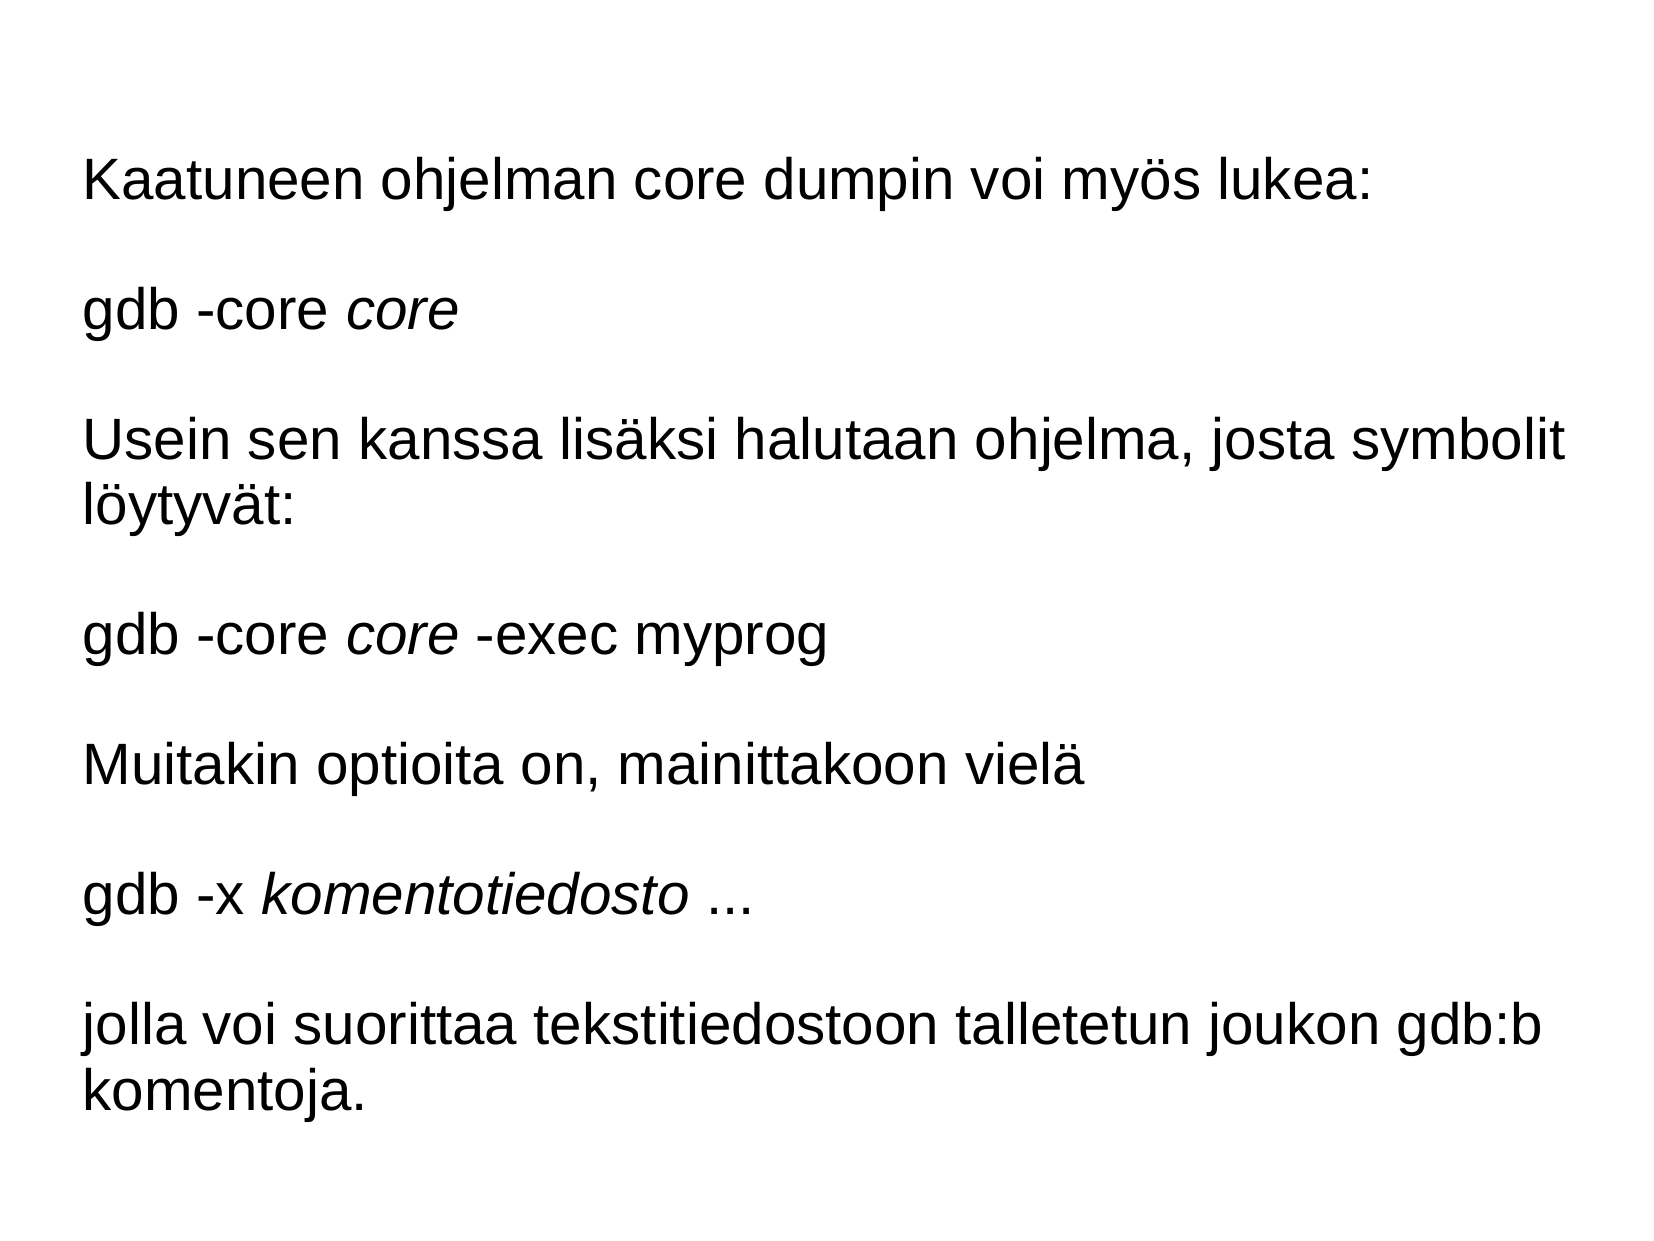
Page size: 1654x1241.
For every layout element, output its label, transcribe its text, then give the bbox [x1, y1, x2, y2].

text_box Kaatuneen ohjelman core dumpin voi myös lukea: gdb -core core Usein sen kanssa lisäksi halutaan ohjelma, josta symbolit löytyvät: gdb -core core -exec myprog Muitakin optioita on, mainittakoon vielä gdb -x komentotiedosto ... jolla voi suorittaa tekstitiedostoon talletetun joukon gdb:b komentoja. [82, 146, 1571, 1241]
